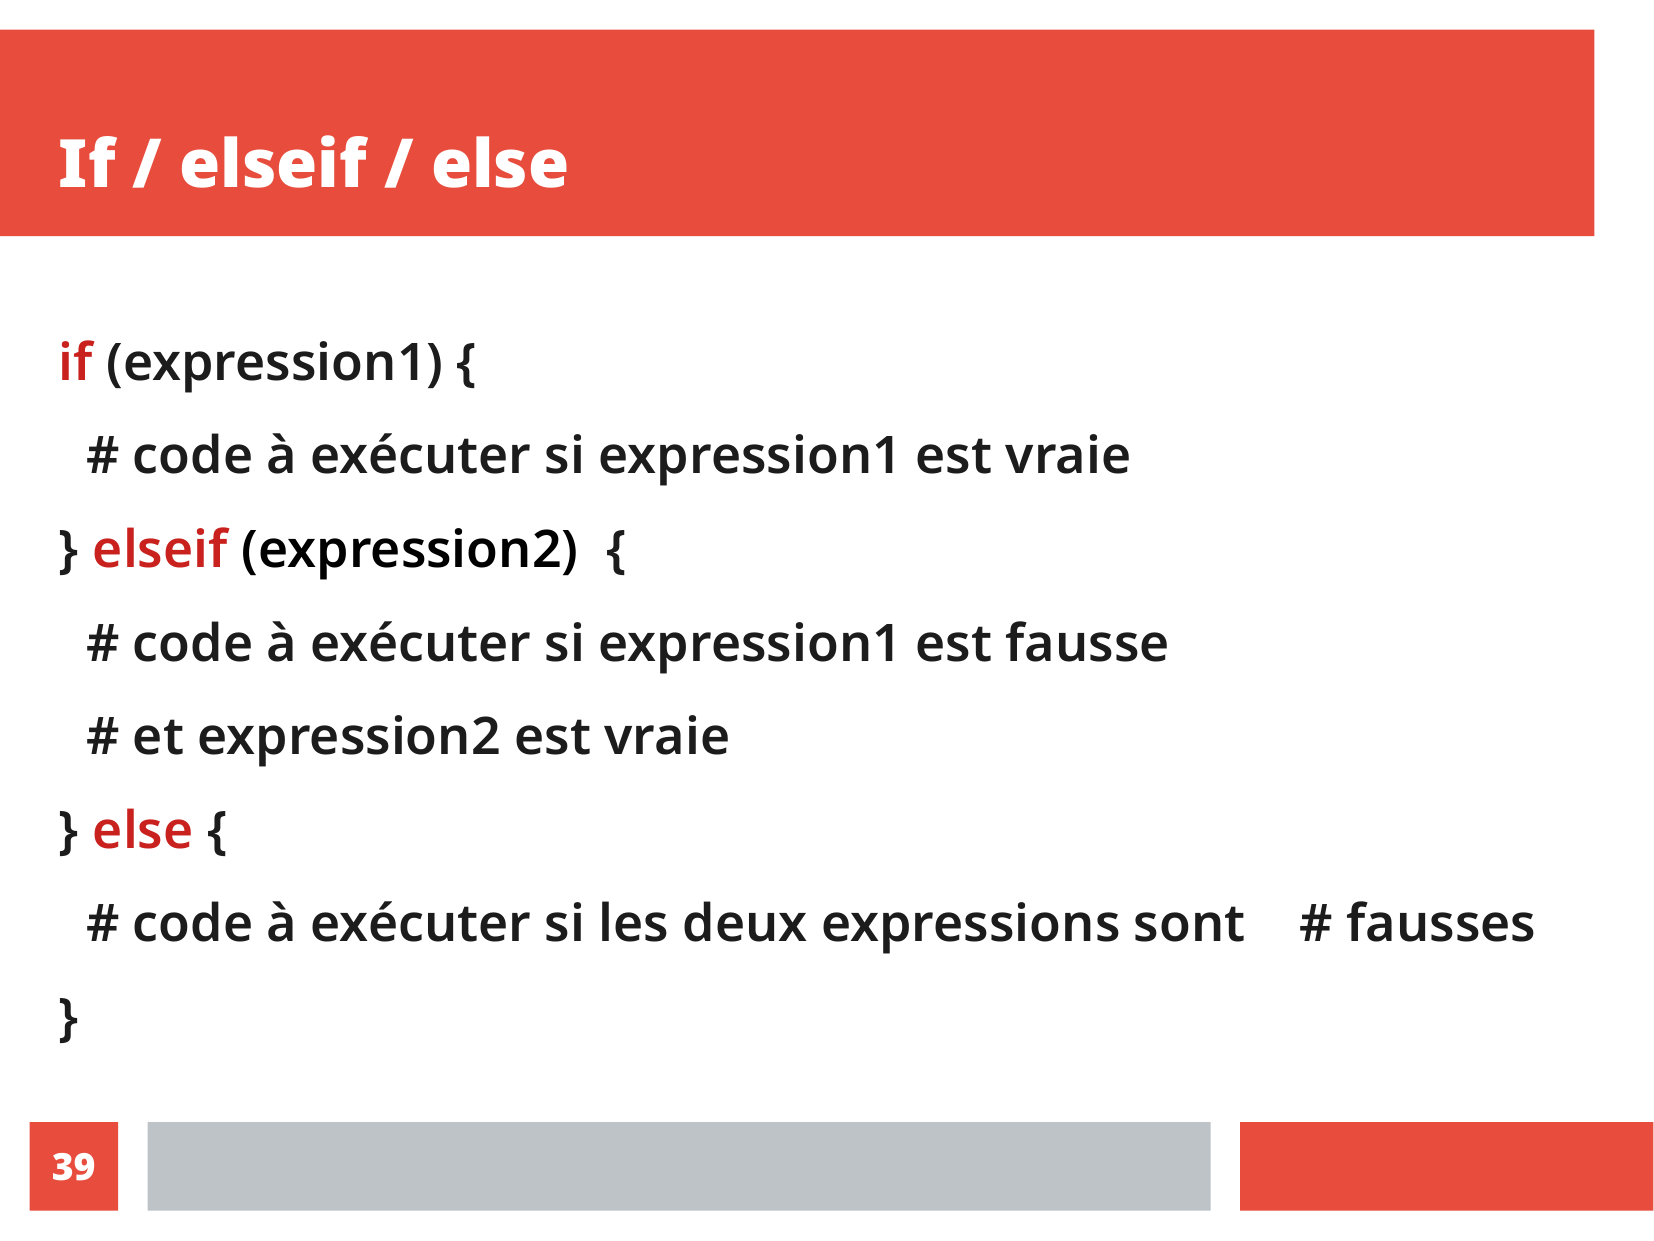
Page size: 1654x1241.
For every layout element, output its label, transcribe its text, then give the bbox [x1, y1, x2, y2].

list if (expression1) { # code à exécuter si expression1 est vraie } elseif (expression2) { # code à exécuter si expression1 est fausse # et expression2 est vraie } else { # code à exécuter si les deux expressions sont # fausses } [59, 324, 1565, 1093]
title If / elseif / else [59, 59, 1595, 207]
